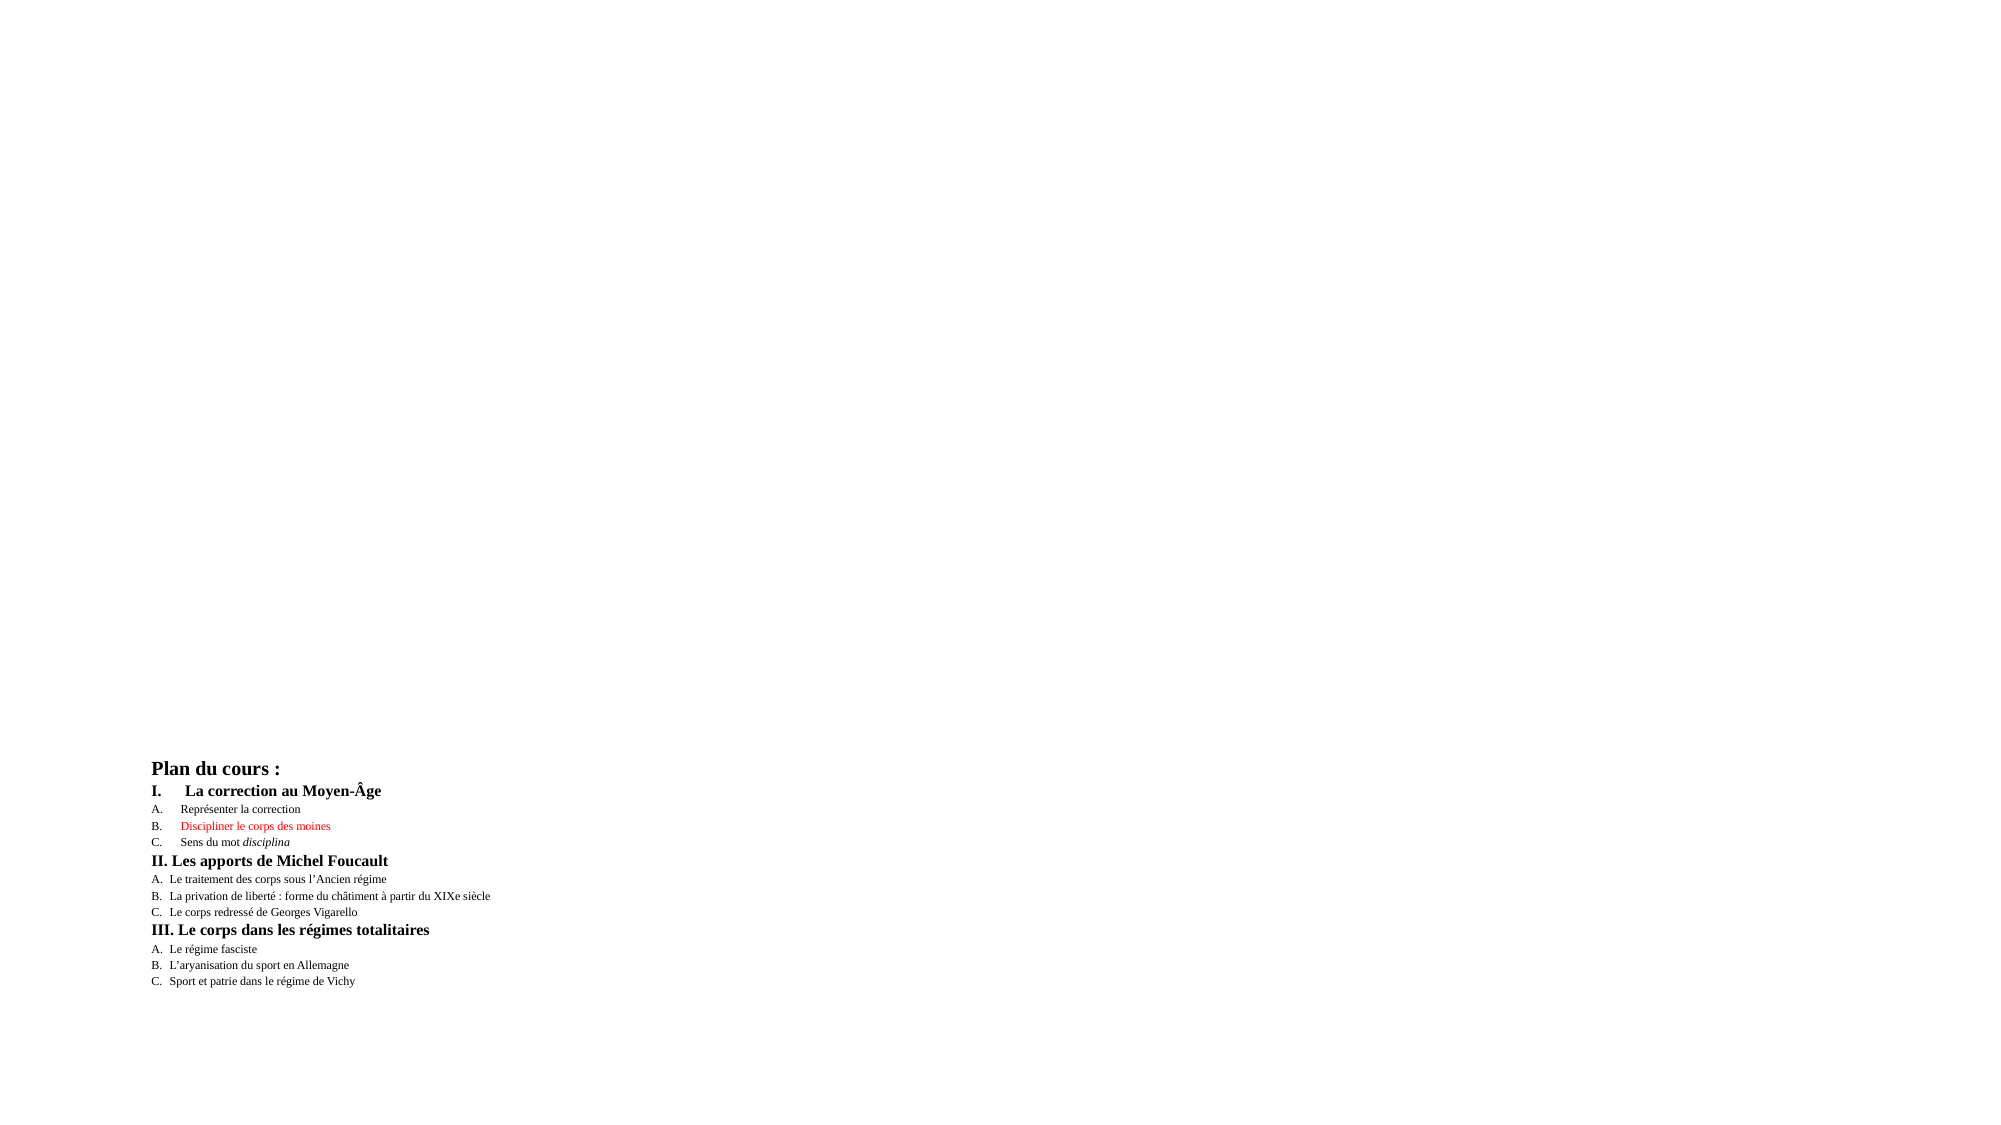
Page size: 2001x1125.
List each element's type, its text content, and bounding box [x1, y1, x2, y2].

list Plan du cours : La correction au Moyen-Âge Représenter la correction Discipliner le corps des moines Sens du mot disciplina II. Les apports de Michel Foucault Le traitement des corps sous l’Ancien régime La privation de liberté : forme du châtiment à partir du XIXe siècle Le corps redressé de Georges Vigarello III. Le corps dans les régimes totalitaires Le régime fasciste L’aryanisation du sport en Allemagne Sport et patrie dans le régime de Vichy [58, 80, 1945, 1101]
